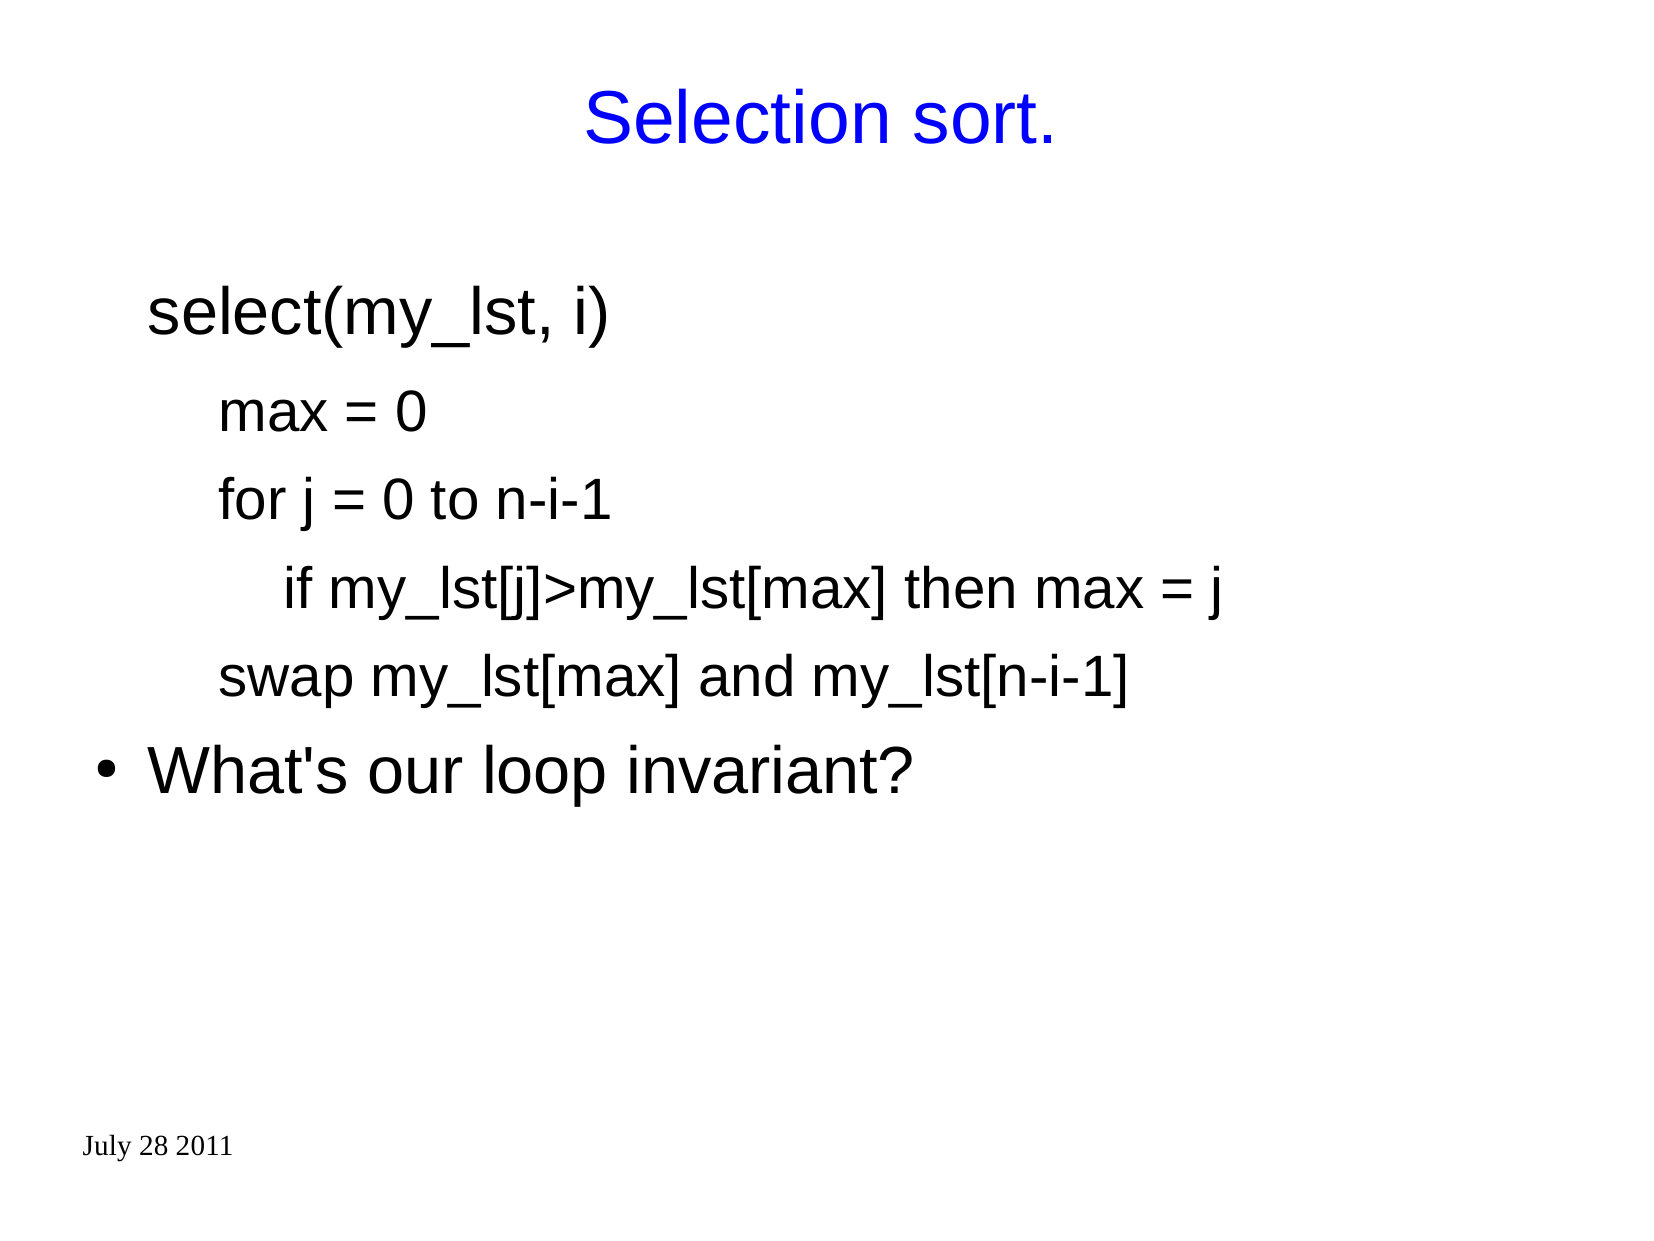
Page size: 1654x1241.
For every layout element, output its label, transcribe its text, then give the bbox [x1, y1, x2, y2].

list select(my_lst, i) max = 0 for j = 0 to n-i-1 if my_lst[j]>my_lst[max] then max = j swap my_lst[max] and my_lst[n-i-1] What's our loop invariant? [76, 274, 1565, 1093]
title Selection sort. [76, 58, 1565, 178]
